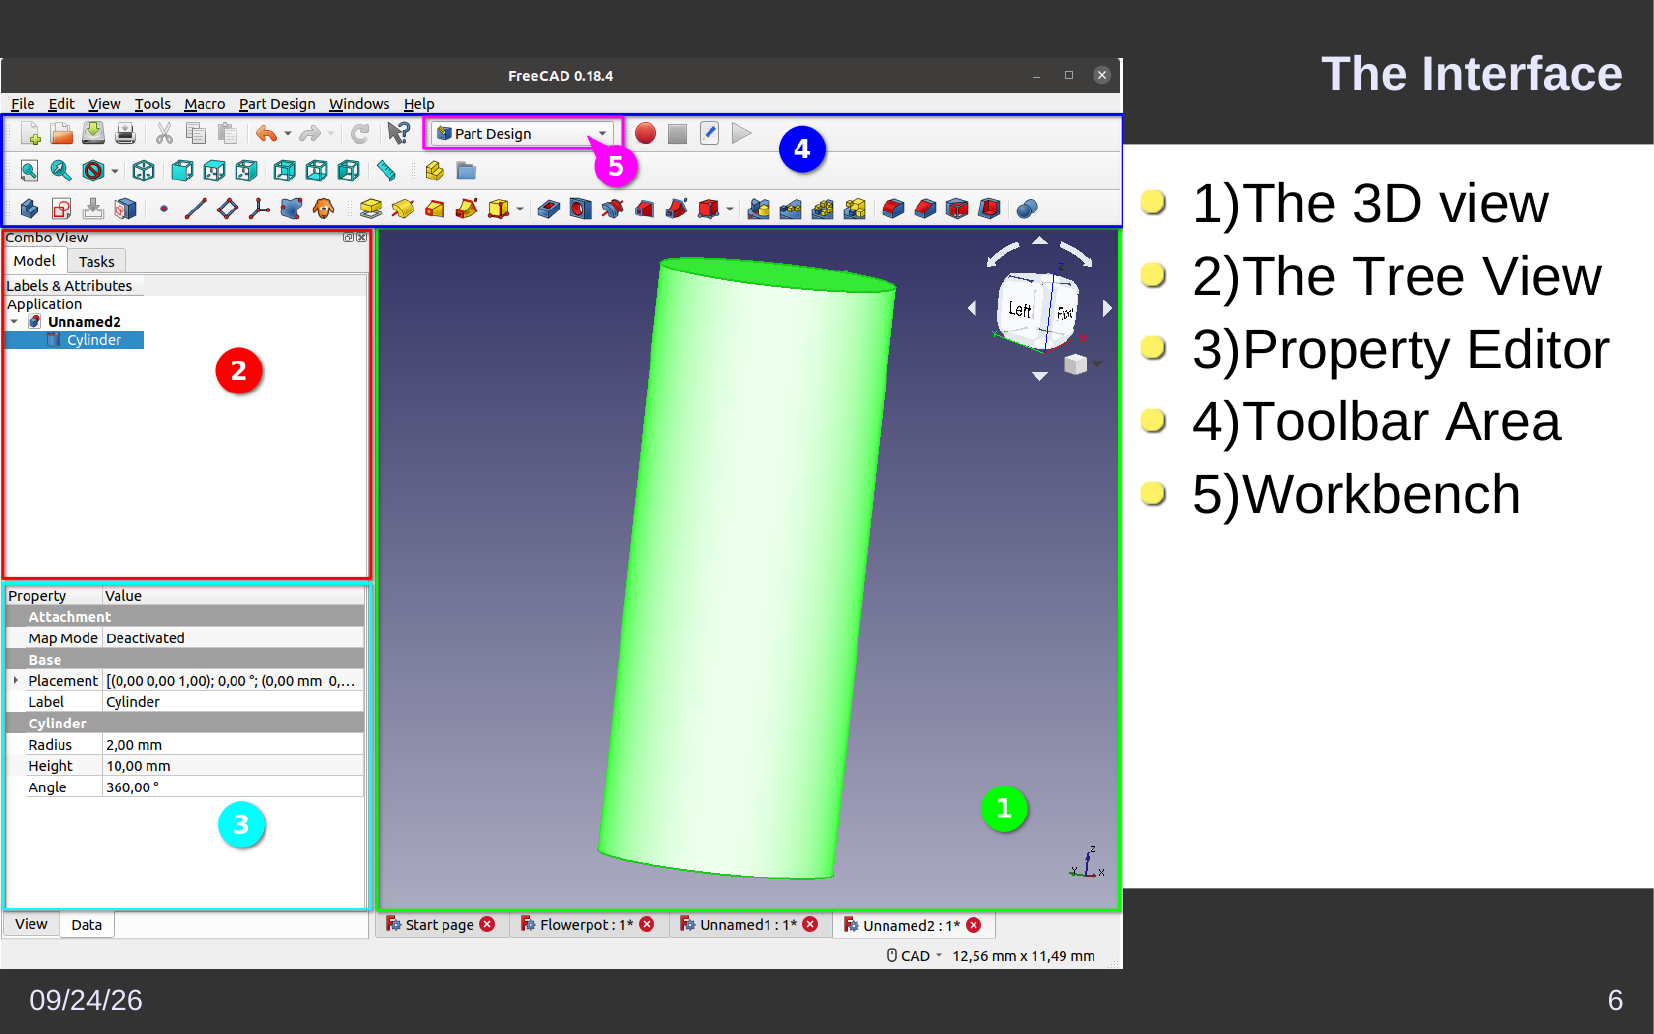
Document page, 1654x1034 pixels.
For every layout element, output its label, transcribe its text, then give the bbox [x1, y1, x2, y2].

title The Interface [29, 24, 1624, 123]
list 1)The 3D view 2)The Tree View 3)Property Editor 4)Toolbar Area 5)Workbench [1123, 172, 1625, 862]
picture [0, 0, 1654, 1034]
